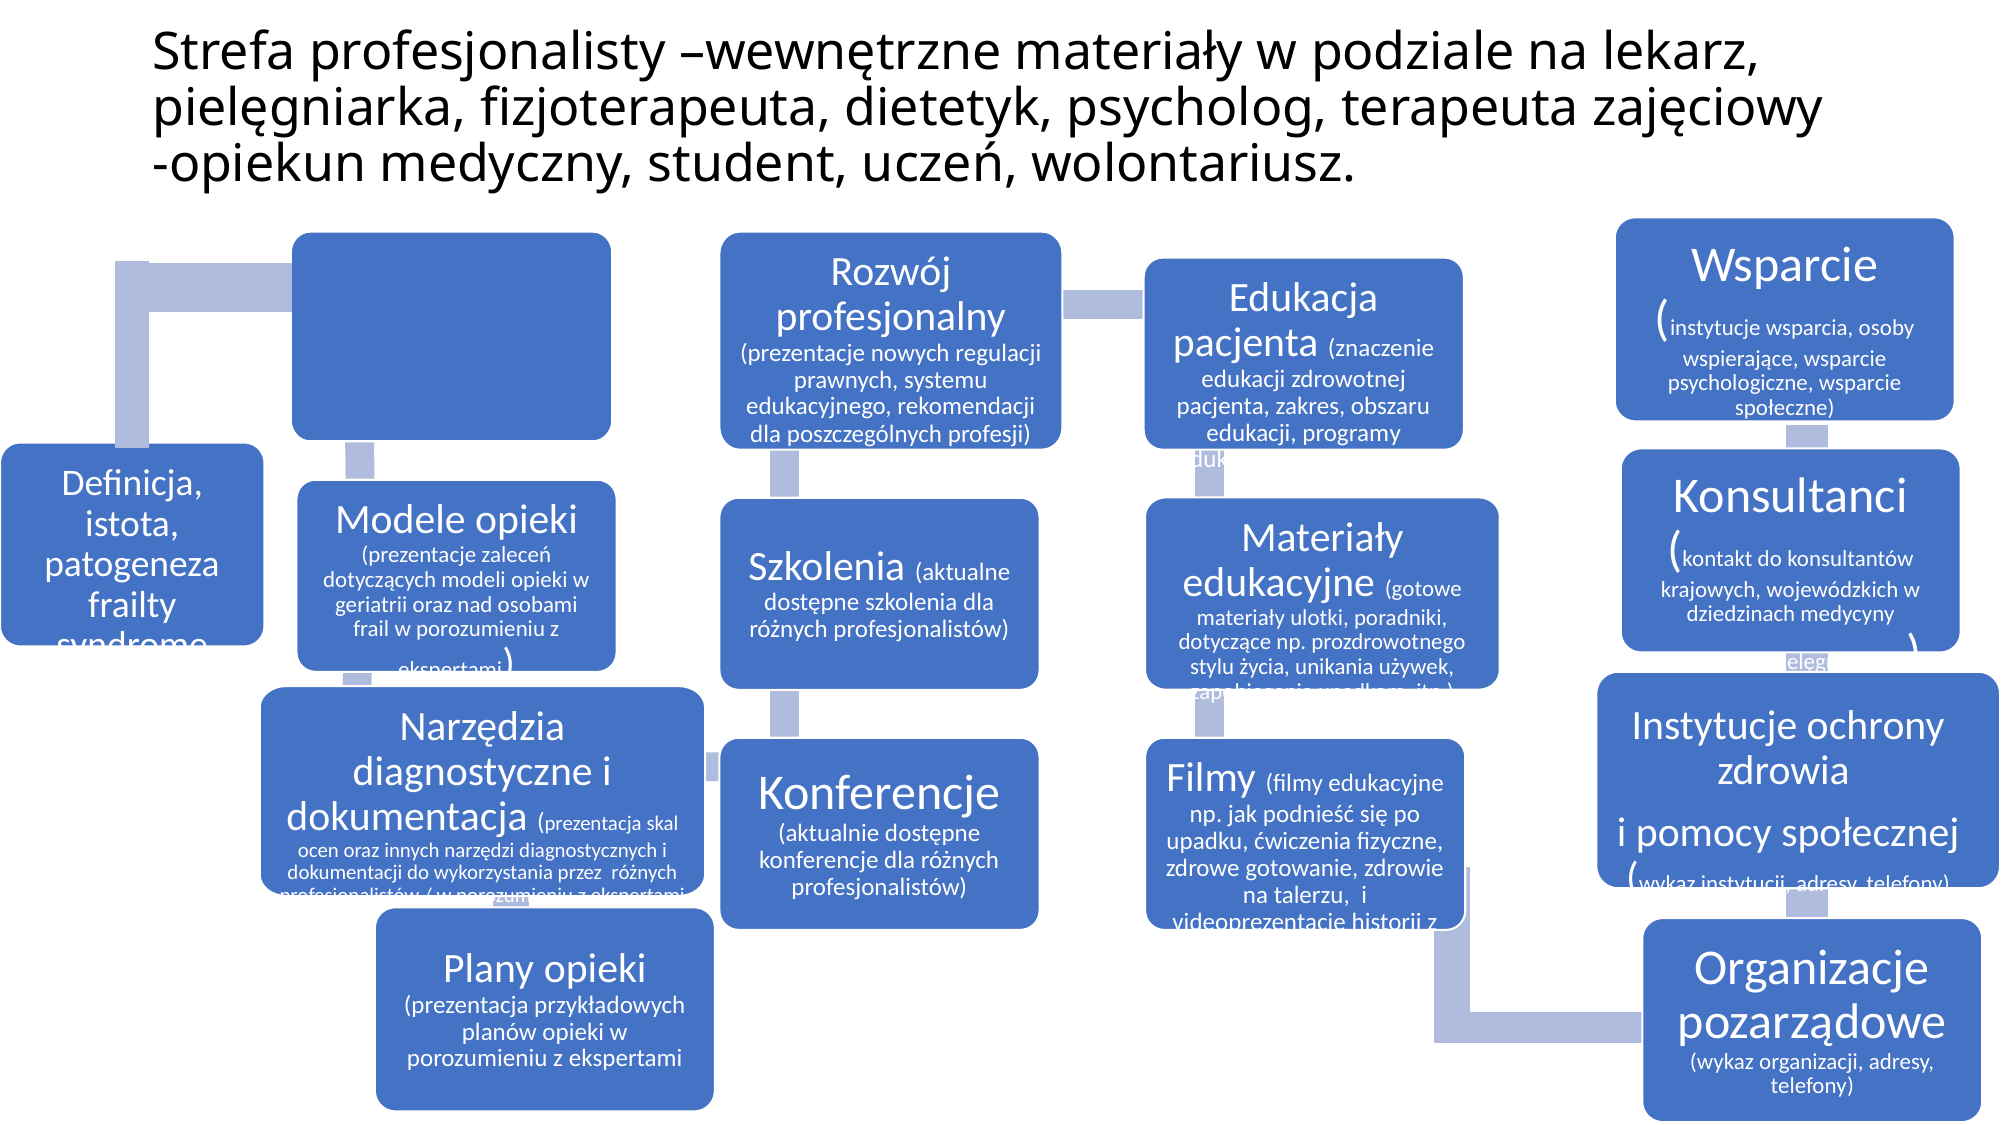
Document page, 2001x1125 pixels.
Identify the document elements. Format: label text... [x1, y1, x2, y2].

text_box [155, 641, 162, 647]
text_box [176, 641, 183, 647]
text_box [706, 752, 719, 782]
text_box [75, 641, 83, 647]
text_box [374, 914, 380, 1105]
text_box Filmy (filmy edukacyjne np. jak podnieść się po upadku, ćwiczenia fizyczne, zdrowe gotowanie, zdrowie na talerzu, i videoprezentacje historii z życia osób frail [1145, 737, 1466, 930]
title Strefa profesjonalisty –wewnętrzne materiały w podziale na lekarz, pielęgniarka, fizjoterapeuta, dietetyk, psycholog, terapeuta zajęciowy -opiekun medyczny, student, uczeń, wolontariusz. [137, 0, 1863, 218]
text_box [1195, 690, 1224, 737]
text_box [194, 641, 203, 646]
text_box [132, 641, 142, 647]
text_box Edukacja pacjenta (znaczenie edukacji zdrowotnej pacjenta, zakres, obszaru edukacji, programy edukacyjne, dostępność) [1143, 257, 1464, 450]
text_box [381, 897, 715, 1112]
text_box Konferencje (aktualnie dostępne konferencje dla różnych profesjonalistów) [719, 737, 1040, 930]
text_box Materiały edukacyjne (gotowe materiały ulotki, poradniki, dotyczące np. prozdrowotnego stylu życia, unikania używek, zapobiegania upadkom, itp.) [1145, 497, 1500, 690]
text_box [1214, 690, 1219, 698]
text_box Konsultanci (kontakt do konsultantów krajowych, wojewódzkich w dziedzinach medycyny fizjoterapii, pielęgniarstwa) [1626, 454, 1955, 647]
text_box [1220, 450, 1224, 460]
text_box [1434, 867, 1983, 1116]
text_box [1649, 1117, 1976, 1123]
text_box Rozwój profesjonalny (prezentacje nowych regulacji prawnych, systemu edukacyjnego, rekomendacji dla poszczególnych profesji) [719, 231, 1063, 450]
text_box [1614, 224, 1620, 415]
text_box [1621, 217, 1955, 422]
text_box [1627, 425, 1961, 653]
text_box [165, 641, 172, 647]
text_box [61, 641, 73, 647]
text_box Modele opieki (prezentacje zaleceń dotyczących modeli opieki w geriatrii oraz nad osobami frail w porozumieniu z ekspertami) [296, 479, 617, 672]
text_box Narzędzia diagnostyczne i dokumentacja (prezentacja skal ocen oraz innych narzędzi diagnostycznych i dokumentacji do wykorzystania przez różnych profesjonalistów / w porozumieniu z ekspertami [259, 686, 706, 897]
text_box [770, 450, 799, 497]
text_box [1063, 290, 1143, 319]
text_box [0, 450, 4, 639]
text_box [770, 690, 799, 737]
text_box [6, 261, 292, 448]
text_box [205, 641, 258, 647]
text_box [112, 641, 121, 647]
text_box [345, 442, 375, 479]
text_box Plany opieki (prezentacja przykładowych planów opieki w porozumieniu z ekspertami [380, 913, 709, 1106]
text_box [103, 641, 110, 647]
text_box [1597, 647, 2000, 888]
text_box Szkolenia (aktualne dostępne szkolenia dla różnych profesjonalistów) [719, 497, 1040, 690]
text_box [1620, 455, 1626, 646]
text_box [342, 672, 372, 686]
text_box [144, 641, 154, 647]
text_box [6, 641, 58, 647]
text_box Organizacje pozarządowe (wykaz organizacji, adresy, telefony) [1648, 924, 1977, 1117]
text_box [1195, 450, 1224, 497]
text_box Rekomendacje (z projektu ADVANTAGE , oraz krajowych konsultantów w dziedzinie geriatrii, piel. geriatrycznego) rR [290, 231, 613, 442]
text_box [260, 450, 265, 639]
text_box [93, 641, 101, 647]
text_box Wsparcie (instytucje wsparcia, osoby wspierające, wsparcie psychologiczne, wsparcie społeczne) [1620, 223, 1949, 416]
text_box Definicja, istota, patogeneza frailty syndrome [4, 448, 260, 641]
text_box Instytucje ochrony zdrowia i pomocy społecznej (wykaz instytucji, adresy, telefony) [1593, 688, 1983, 893]
